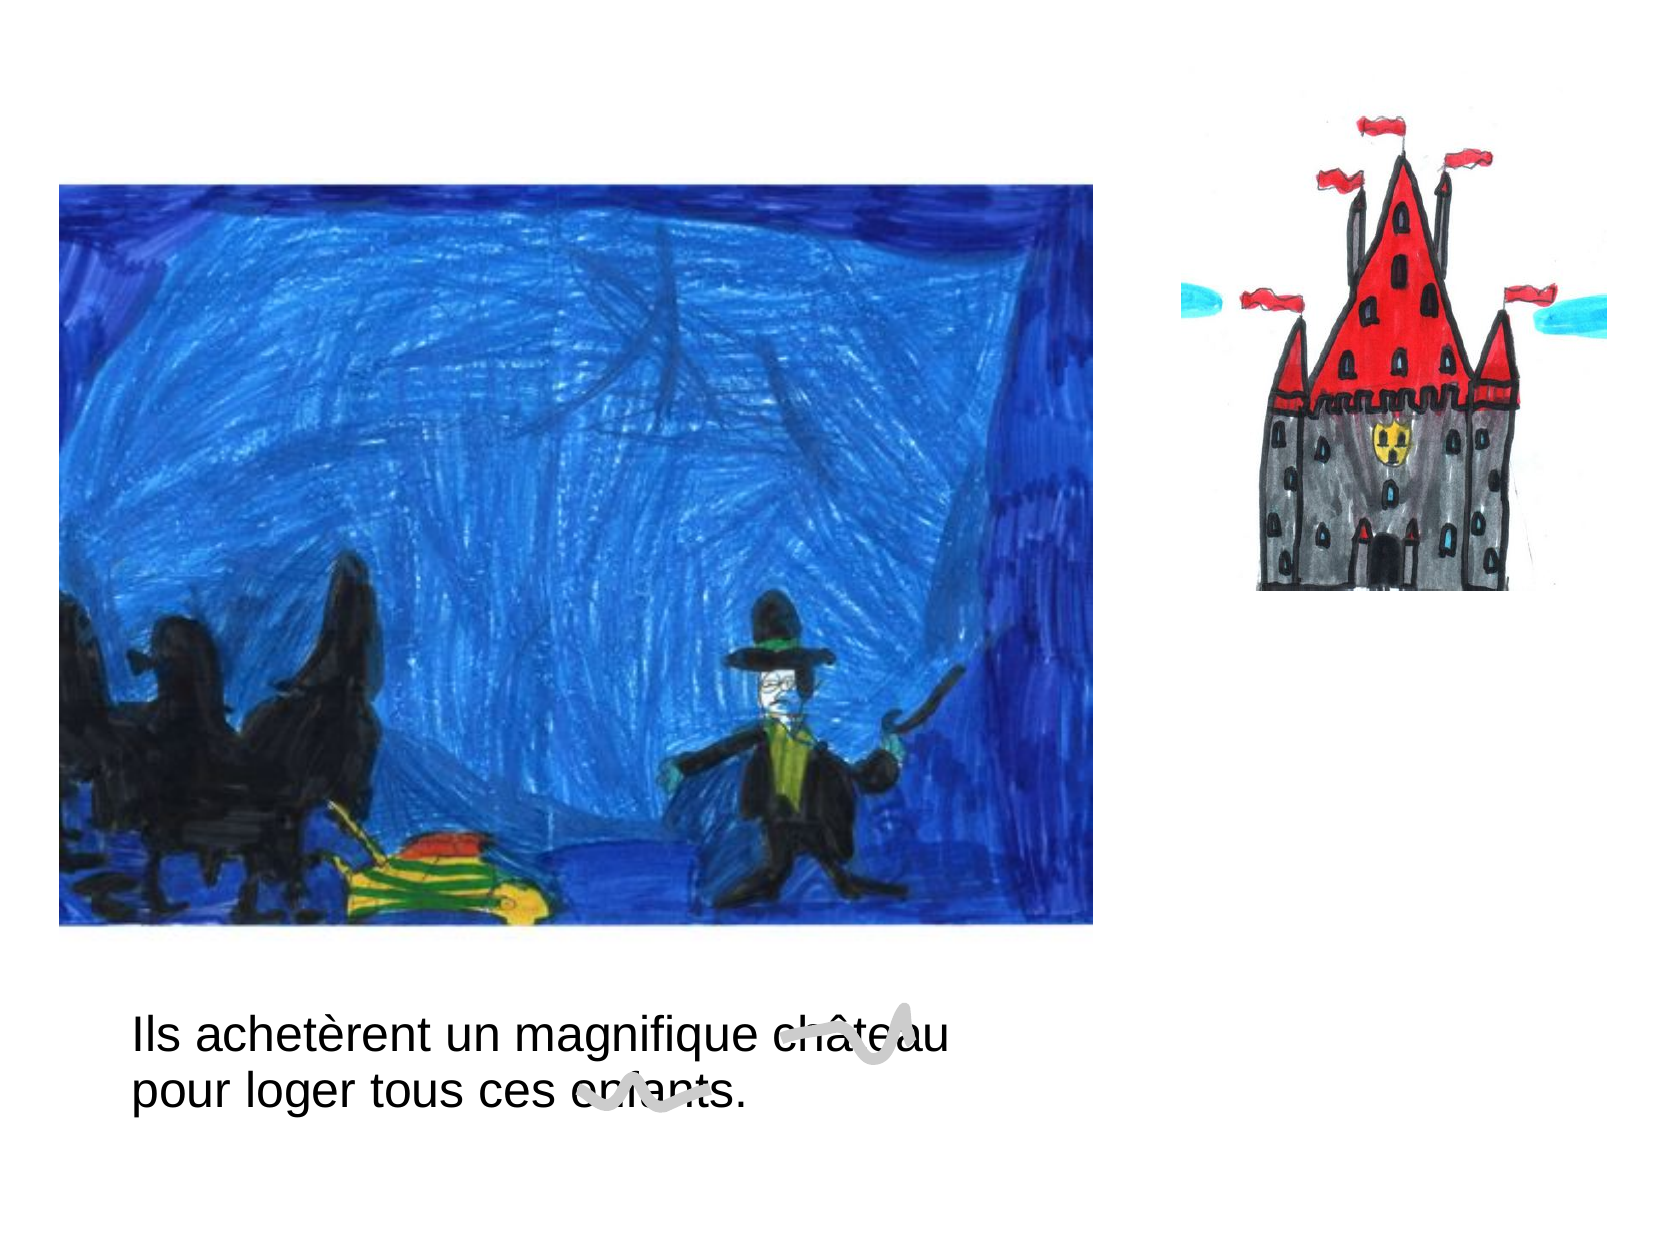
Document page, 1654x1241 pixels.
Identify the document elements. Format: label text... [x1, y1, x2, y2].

text_box Ils achetèrent un magnifique château pour loger tous ces enfants. [116, 998, 967, 1126]
picture [59, 177, 1093, 945]
picture [1181, 58, 1607, 591]
